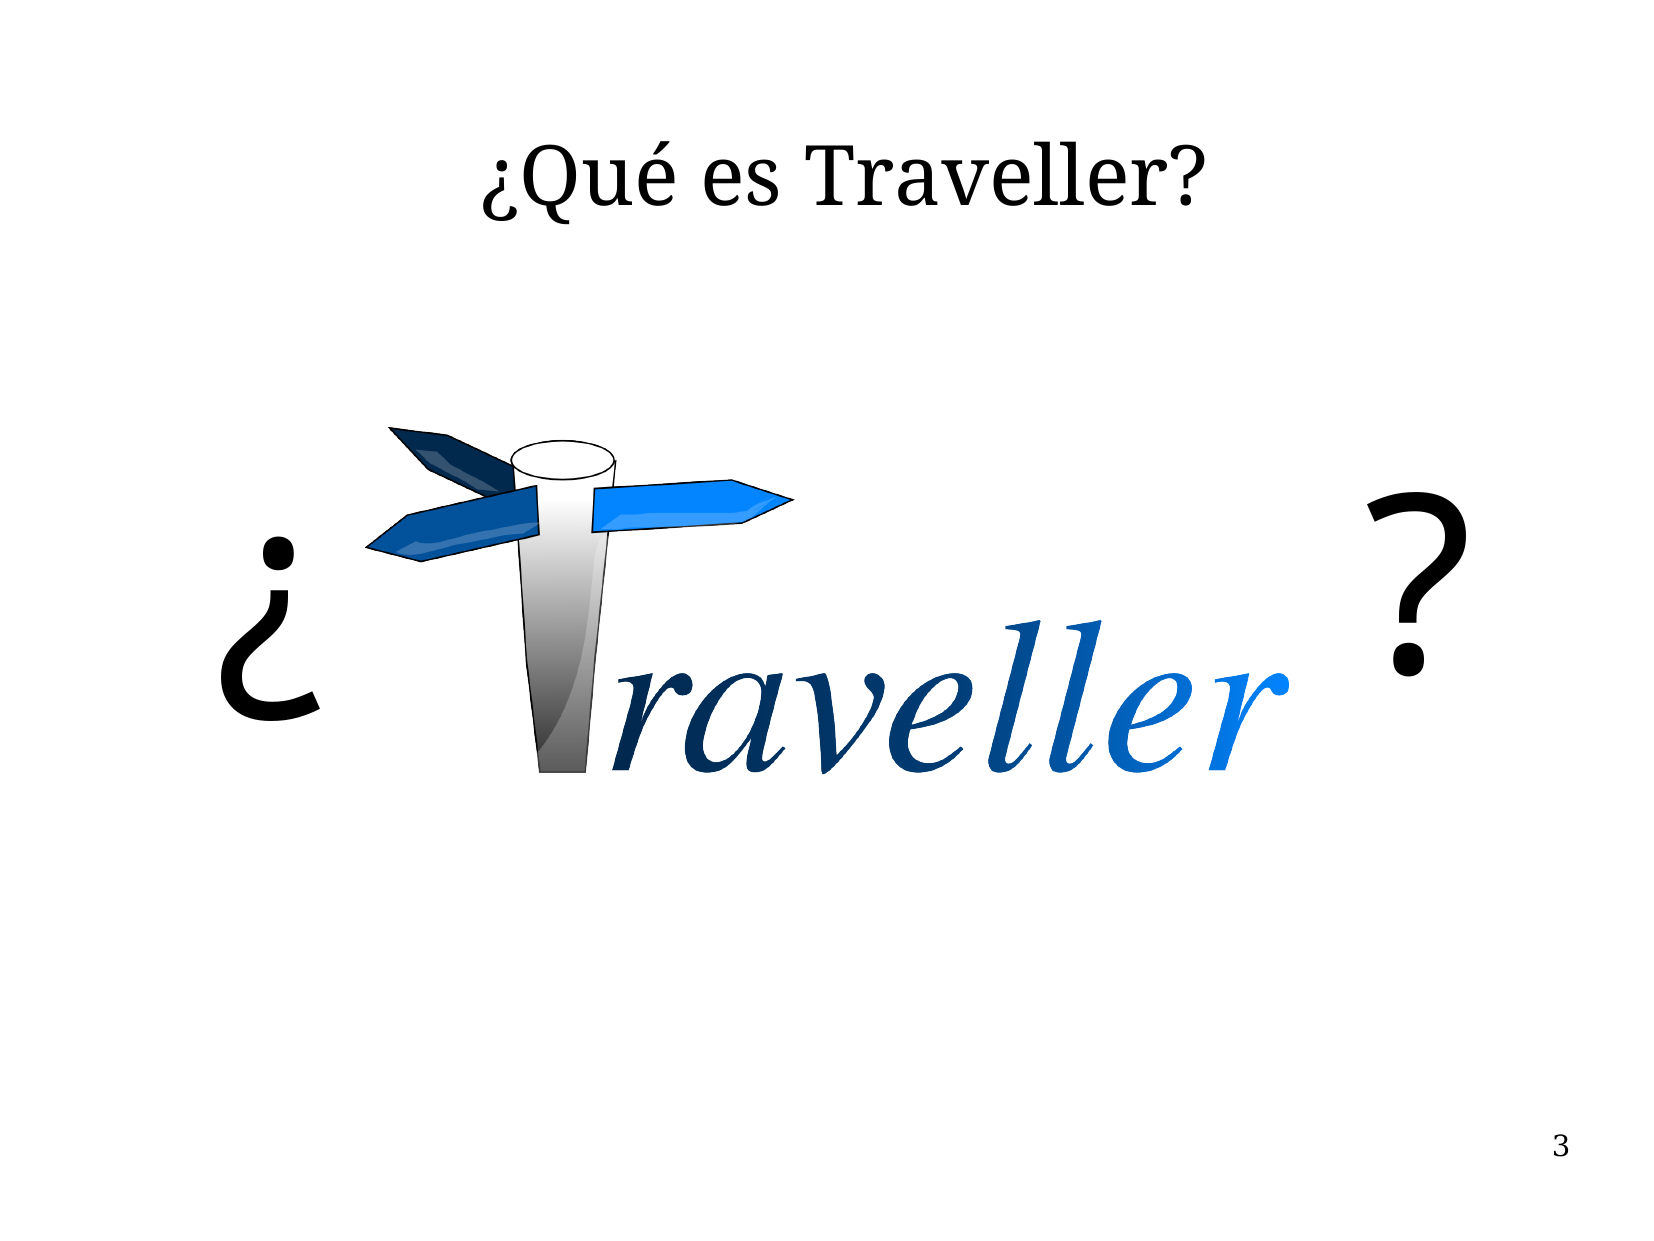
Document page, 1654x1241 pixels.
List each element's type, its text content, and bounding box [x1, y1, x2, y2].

picture [365, 427, 1289, 784]
subtitle ¿ ? [82, 297, 1571, 1117]
title ¿Qué es Traveller? [82, 18, 1571, 288]
